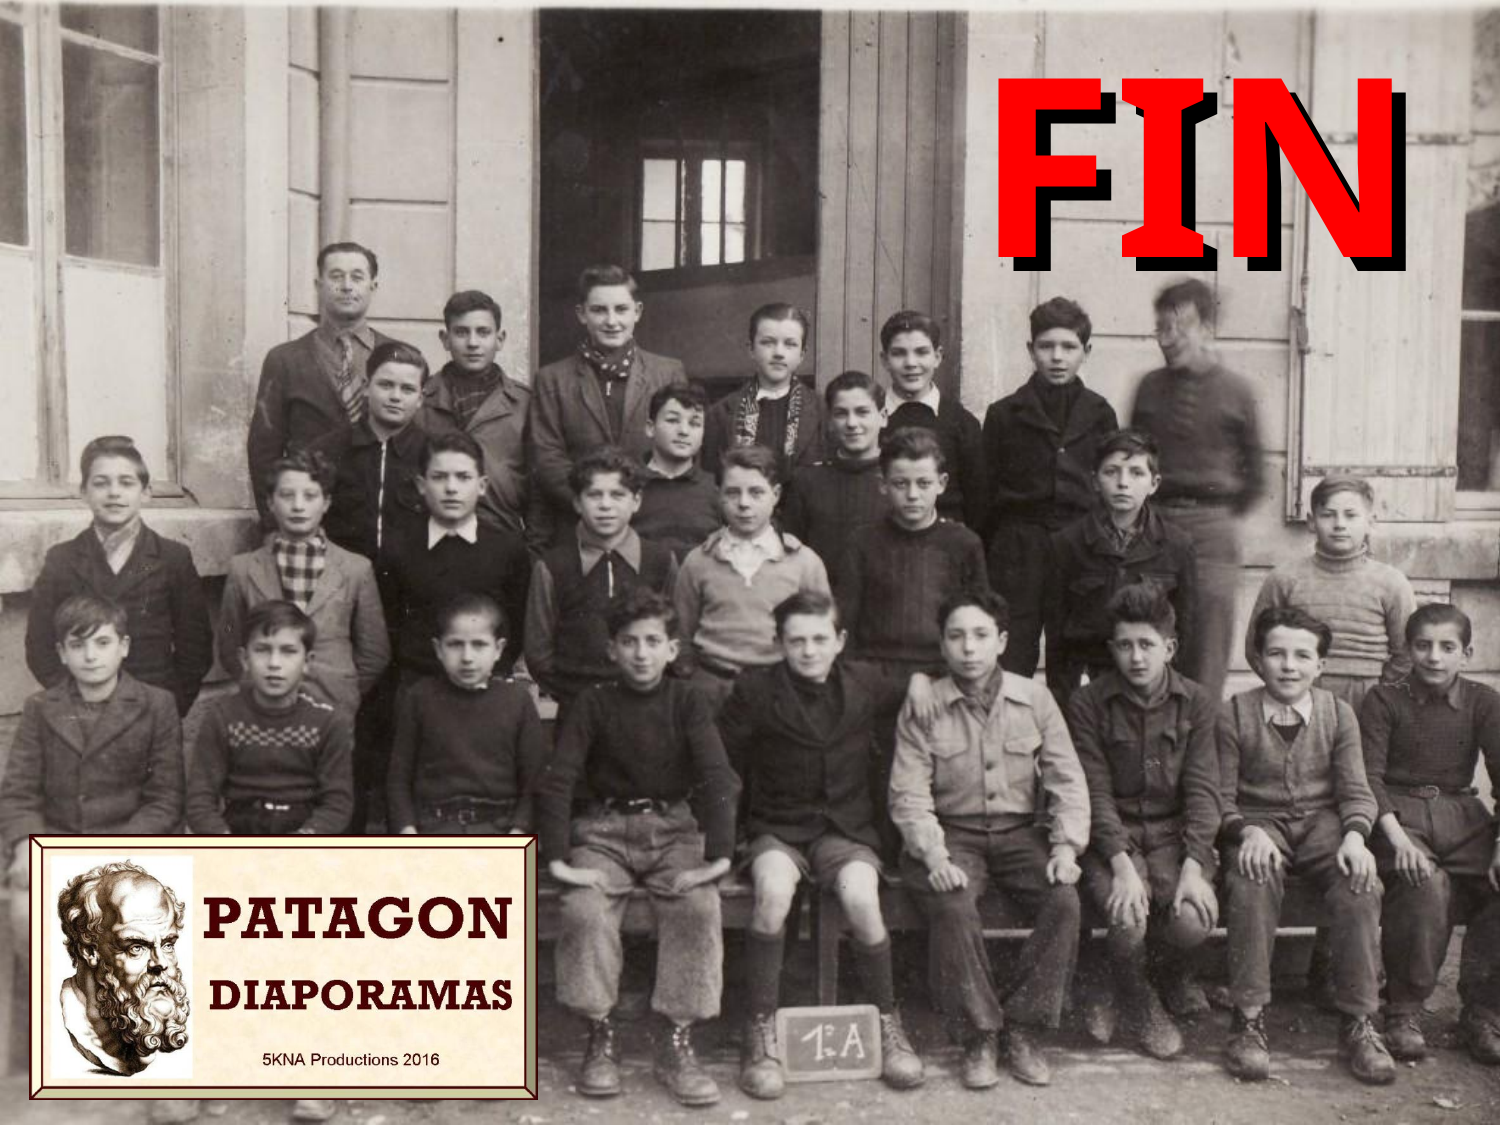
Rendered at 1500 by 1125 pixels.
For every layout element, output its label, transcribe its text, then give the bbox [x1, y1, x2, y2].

picture [0, 0, 1500, 1125]
text_box FIN [891, 0, 1500, 316]
